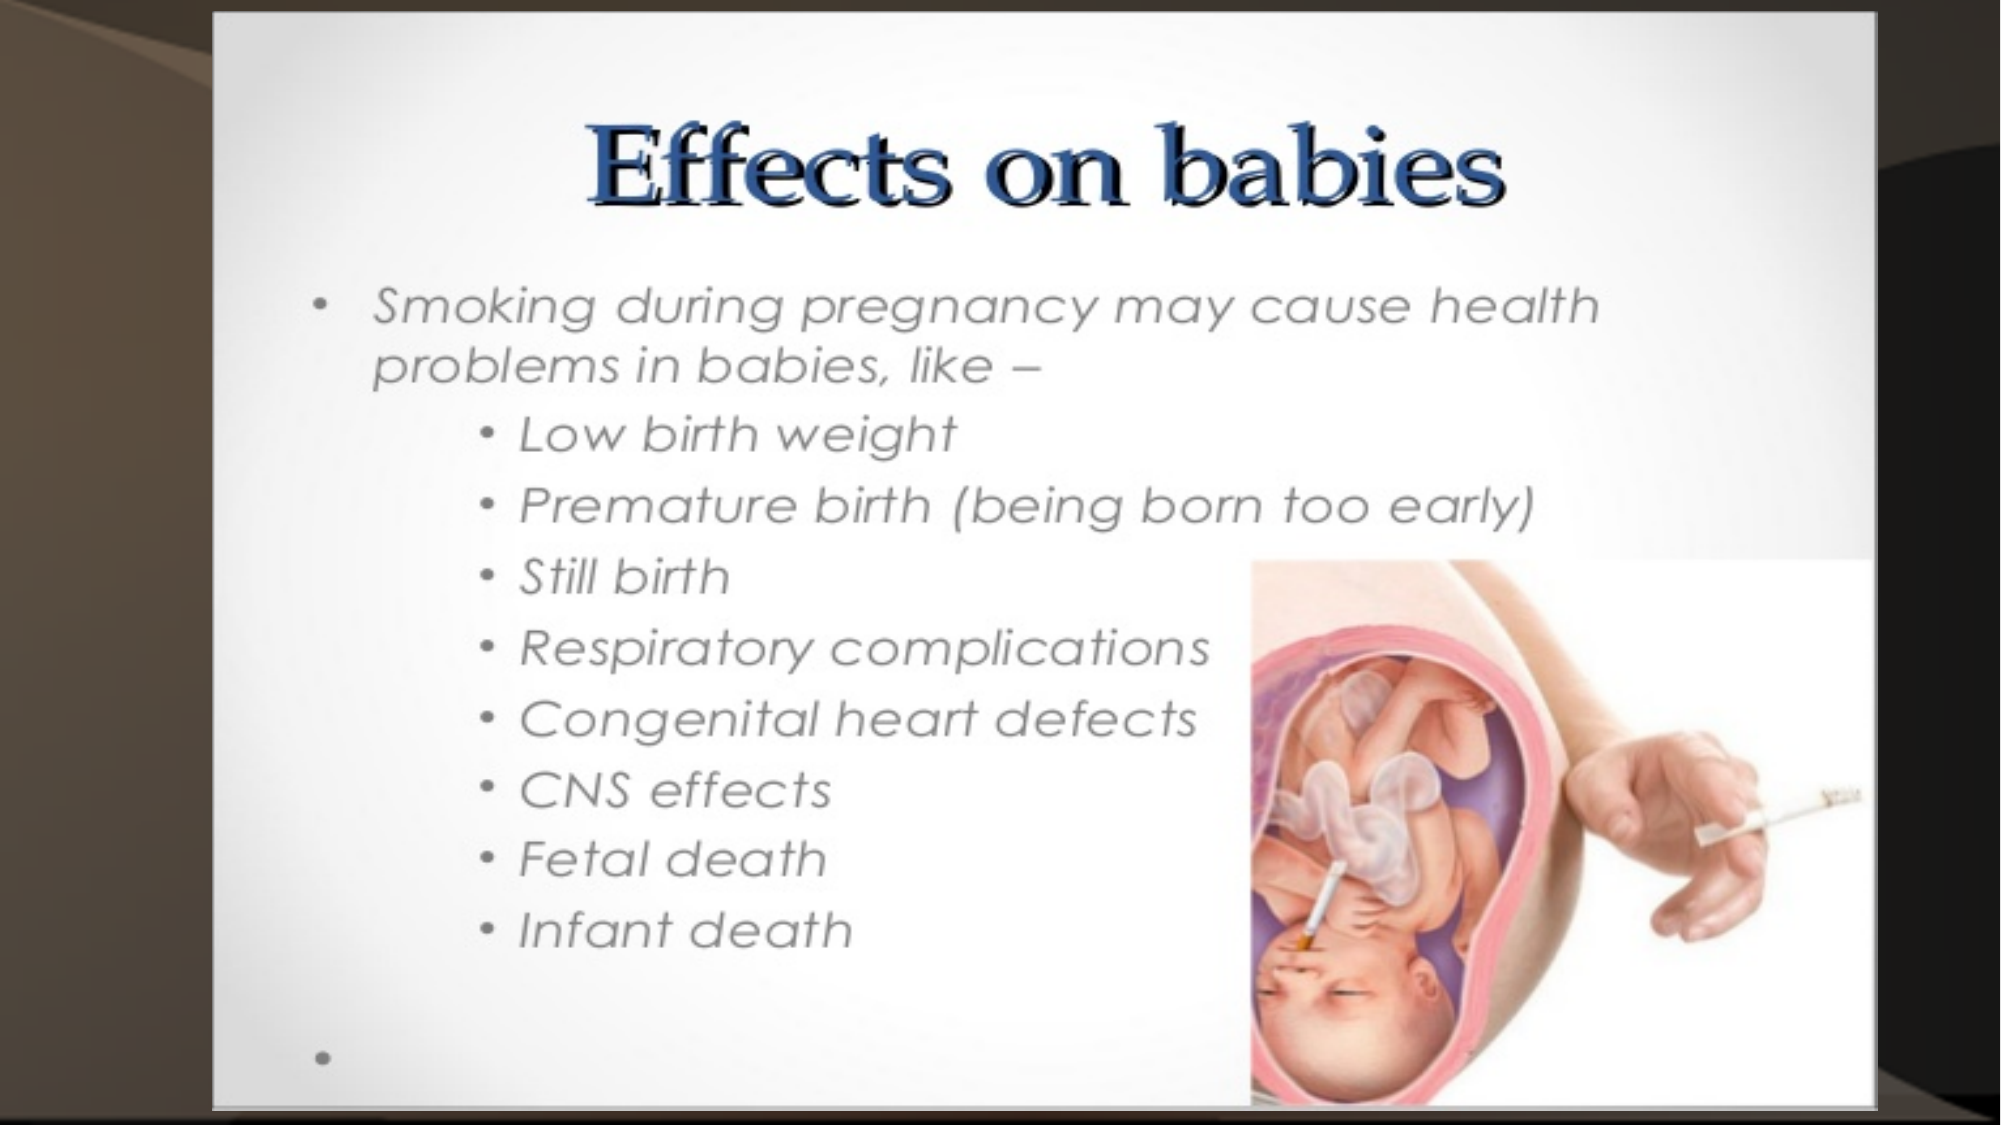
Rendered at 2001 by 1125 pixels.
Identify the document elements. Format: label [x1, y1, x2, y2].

picture [212, 11, 1878, 1111]
